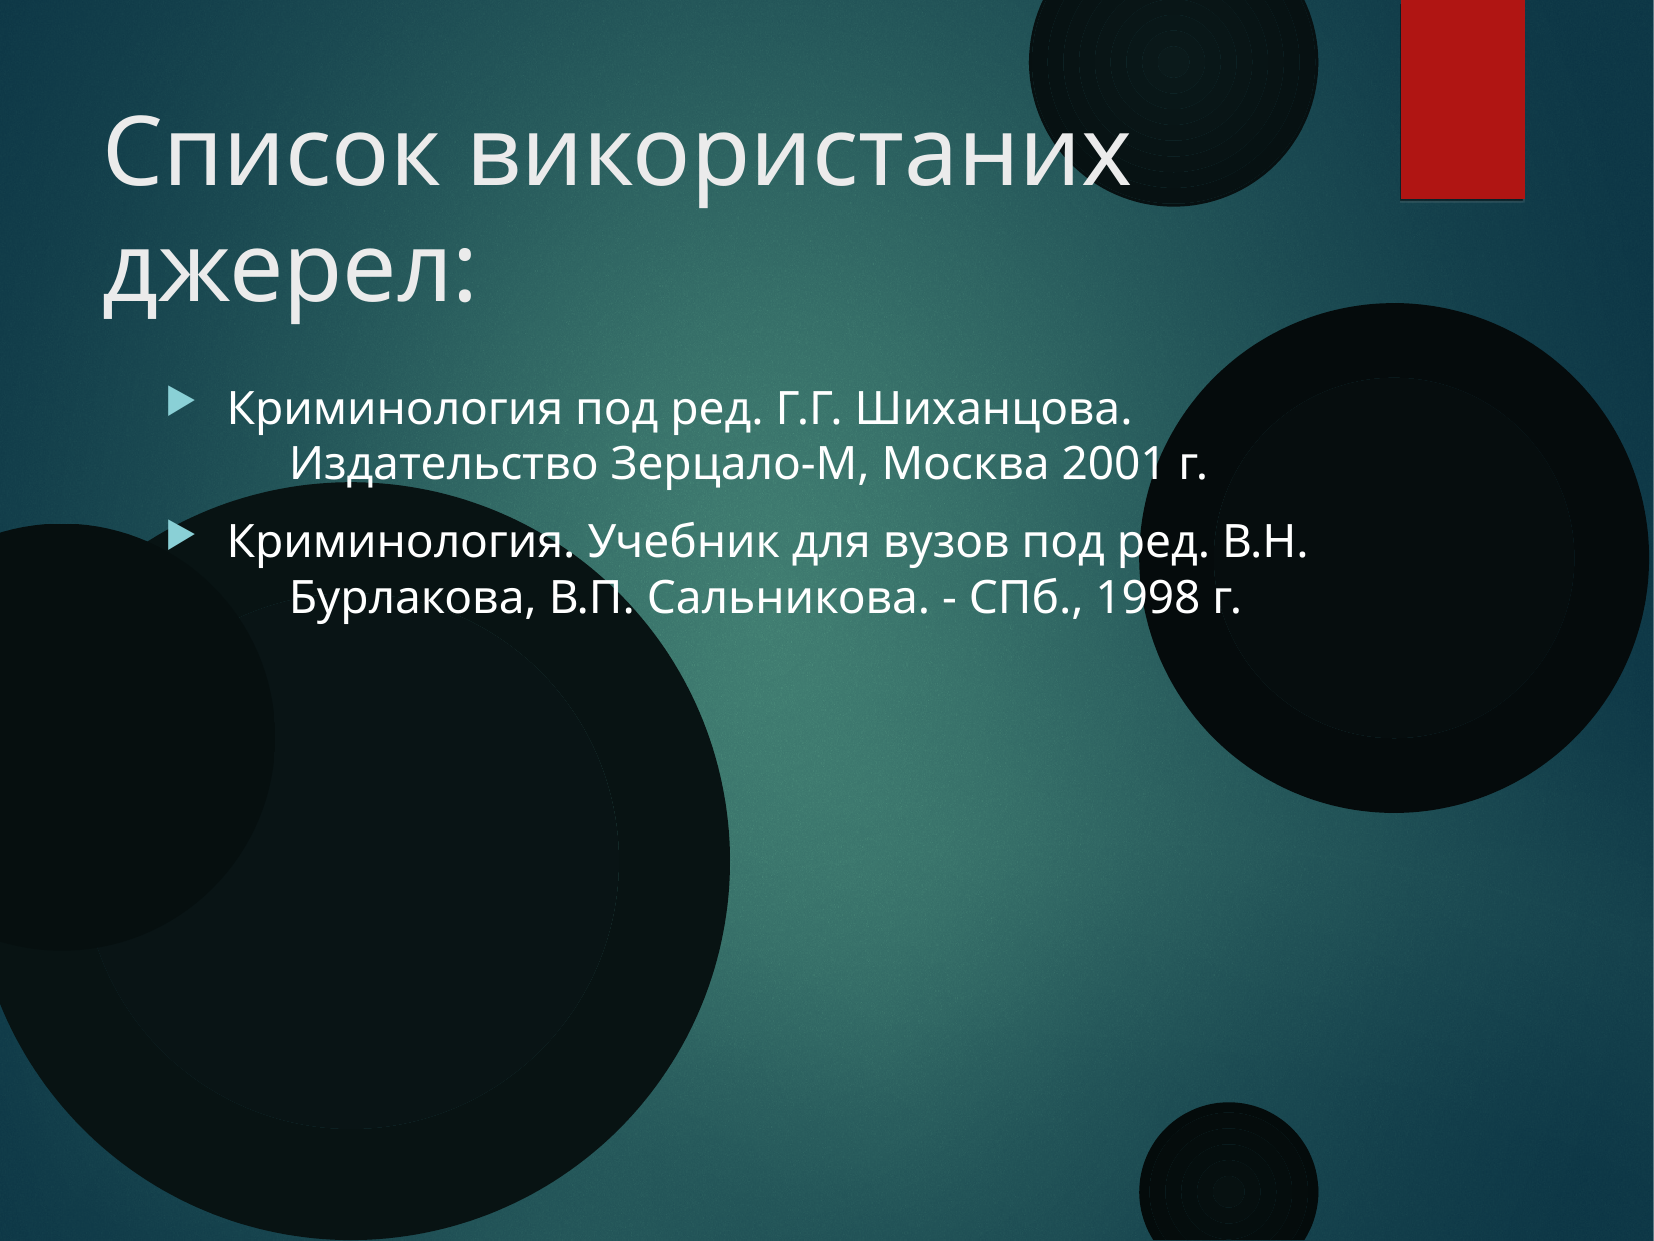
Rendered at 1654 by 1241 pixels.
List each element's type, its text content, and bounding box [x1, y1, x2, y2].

list Криминология под ред. Г.Г. Шиханцова. Издательство Зерцало-М, Москва 2001 г. Криминология. Учебник для вузов под ред. В.Н. Бурлакова, В.П. Сальникова. - СПб., 1998 г. [149, 371, 1364, 1130]
title Список використаних джерел: [87, 81, 1364, 336]
